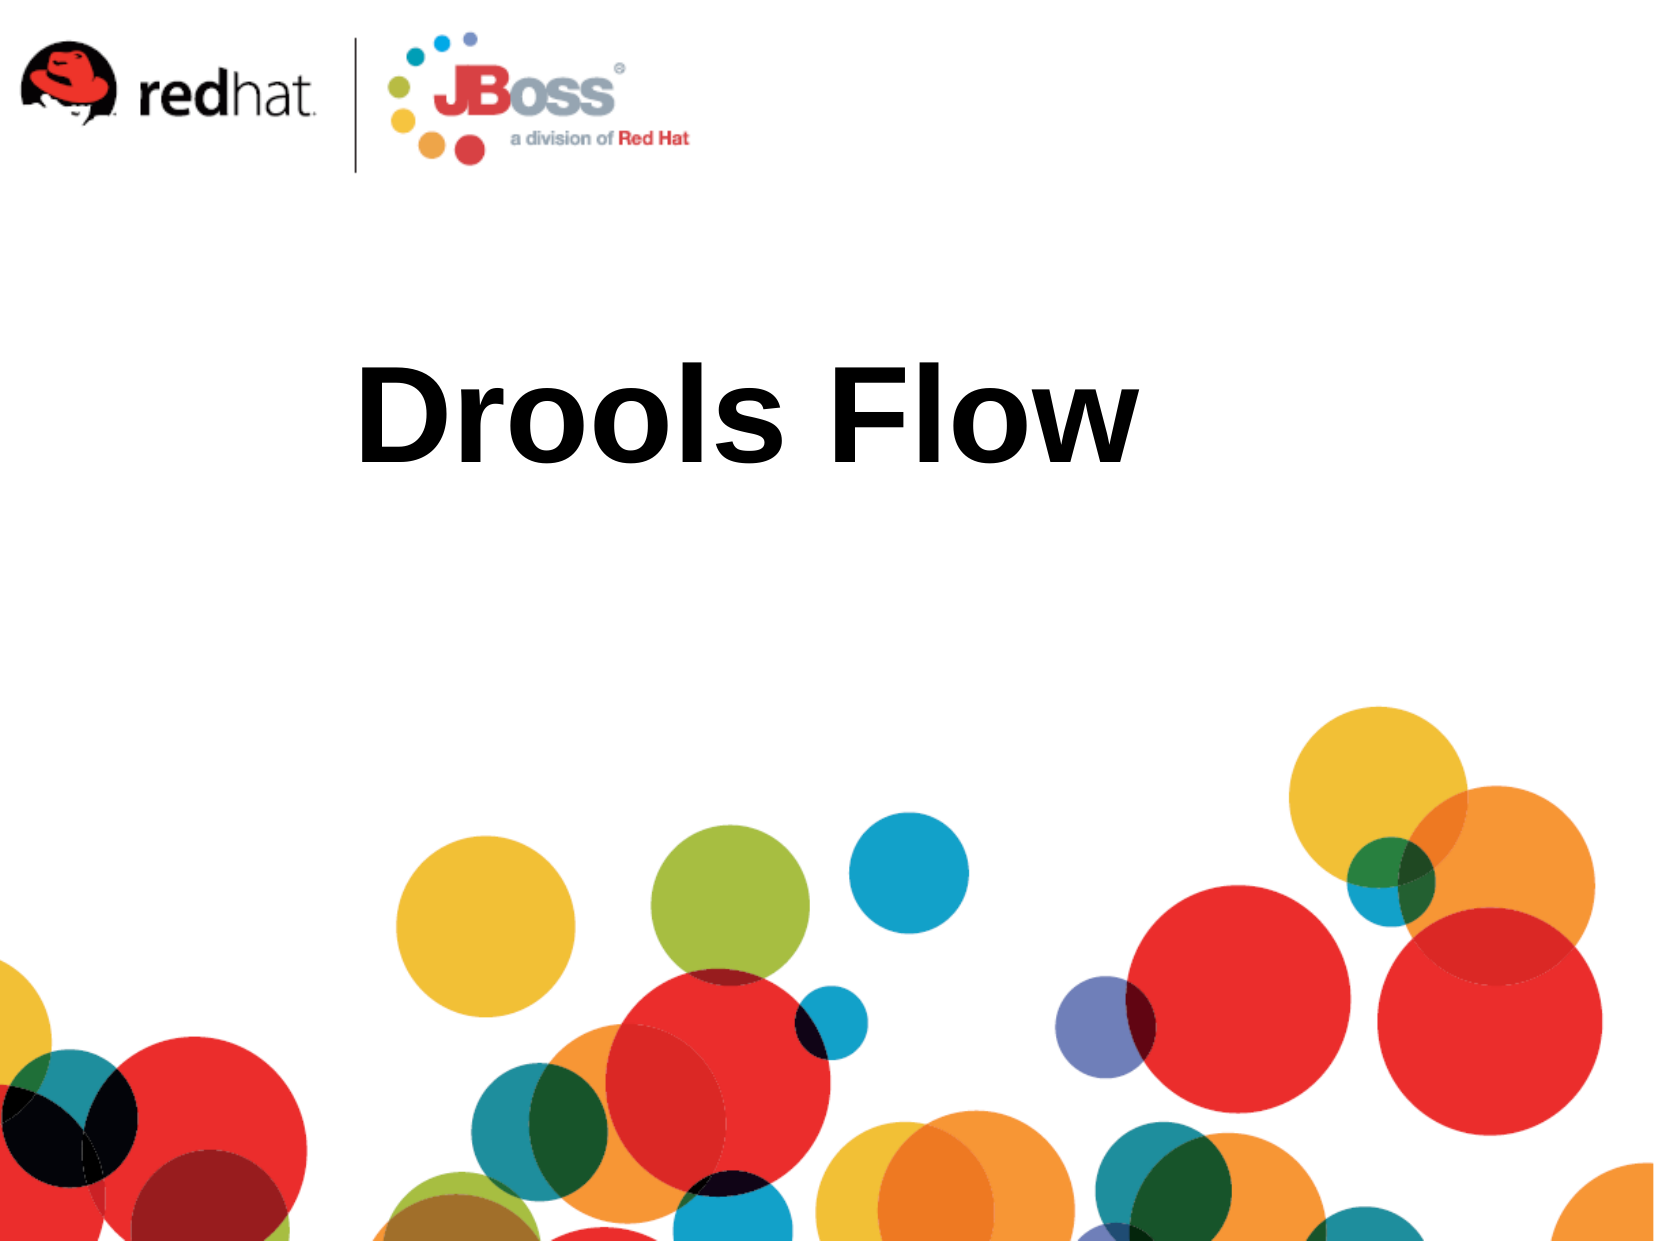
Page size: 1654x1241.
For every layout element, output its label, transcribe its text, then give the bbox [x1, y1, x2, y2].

picture [13, 5, 699, 182]
picture [0, 685, 1654, 1241]
text_box Drools Flow [338, 330, 1155, 500]
